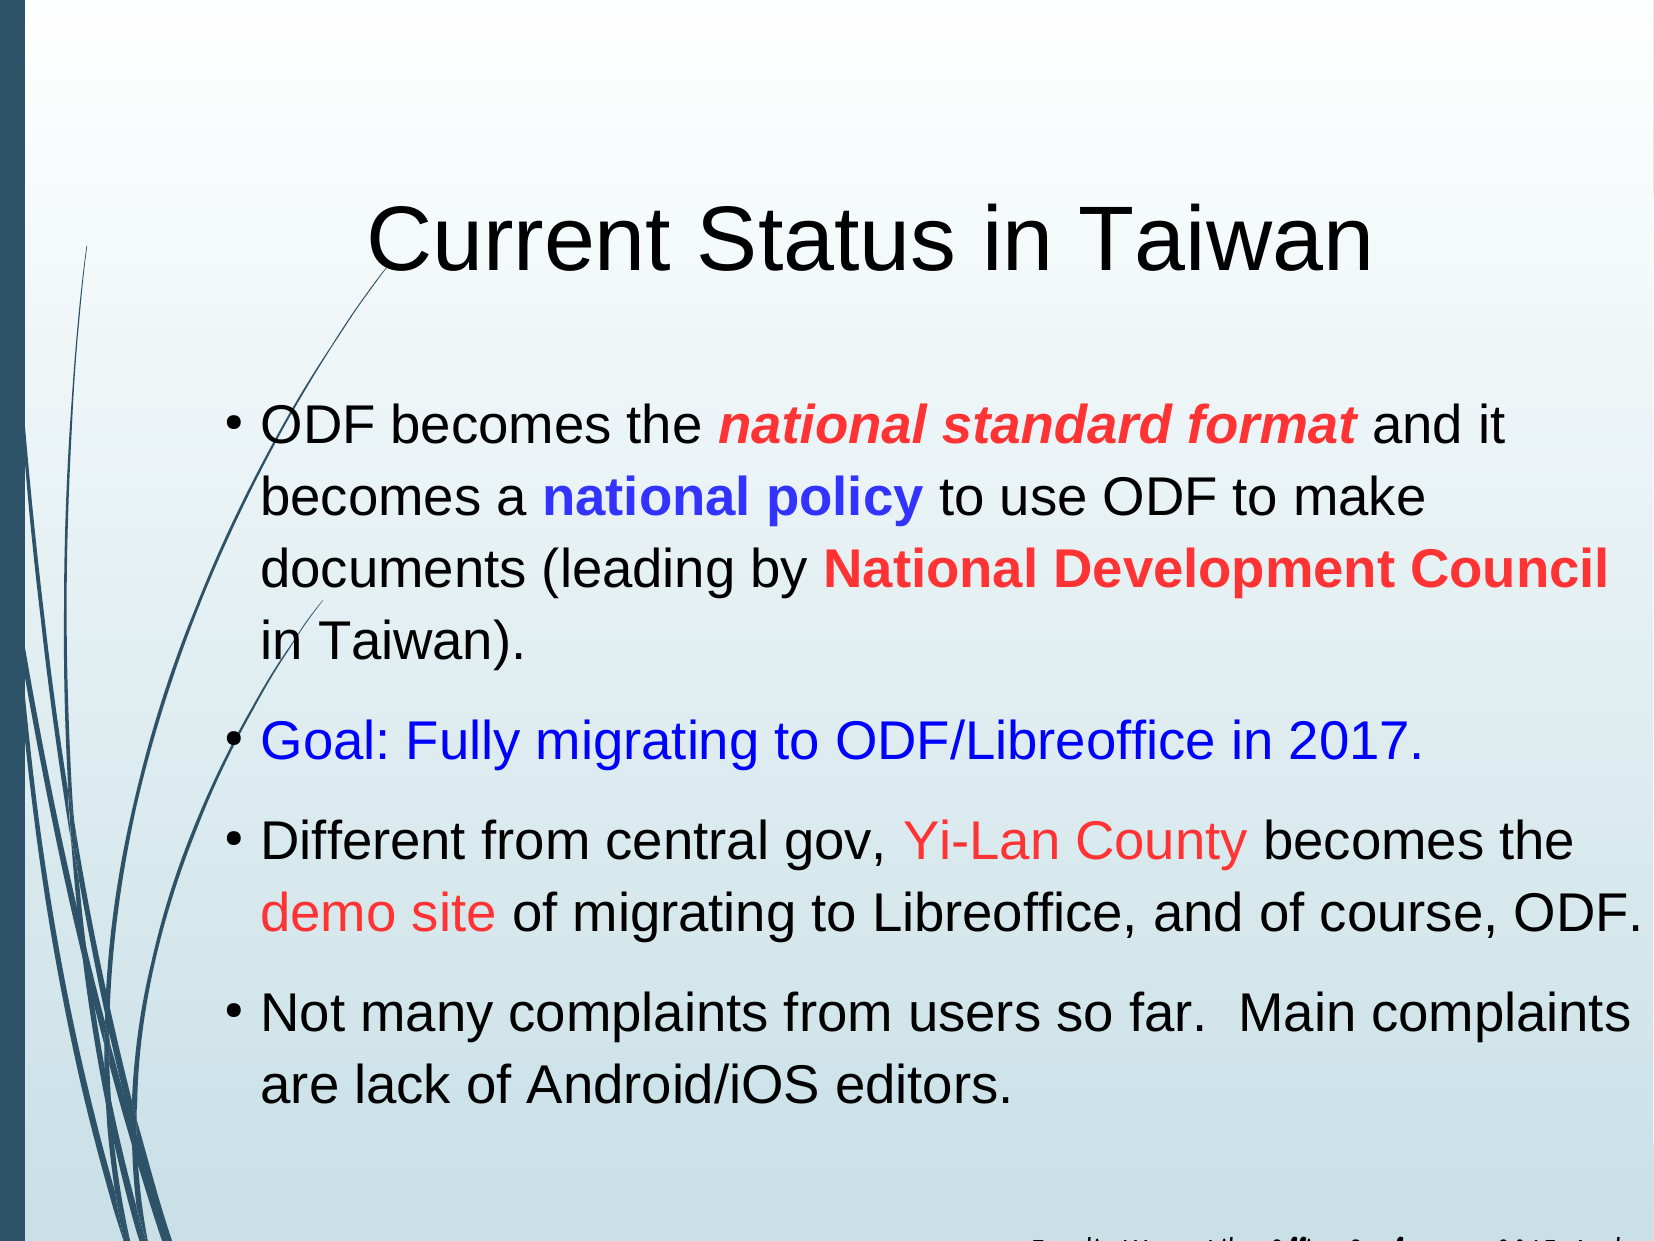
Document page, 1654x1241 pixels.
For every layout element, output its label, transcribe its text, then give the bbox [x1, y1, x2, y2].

text_box Goal: Fully migrating to ODF/Libreoffice in 2017. [260, 710, 1426, 781]
text_box are lack of Android/iOS editors. [260, 1054, 1012, 1125]
text_box becomes a national policy to use ODF to make [260, 466, 1443, 538]
text_box source: Franlin Weng, LibreOffice Conference, 2015, Aarhus [886, 1216, 1654, 1241]
text_box ● [224, 728, 245, 763]
text_box documents (leading by National Development Council [260, 538, 1627, 610]
text_box ● [224, 1000, 245, 1035]
text_box Not many complaints from users so far. Main complaints [260, 982, 1646, 1053]
text_box Current Status in Taiwan [366, 187, 1364, 307]
text_box ODF becomes the national standard format and it [260, 394, 1522, 466]
text_box demo site of migrating to Libreoffice, and of course, ODF. [260, 882, 1639, 953]
text_box ● [224, 828, 245, 863]
text_box Different from central gov, Yi-Lan County becomes the [260, 810, 1584, 881]
text_box ● [224, 412, 245, 448]
text_box in Taiwan). [260, 610, 520, 682]
text_box [0, 0, 1654, 1241]
